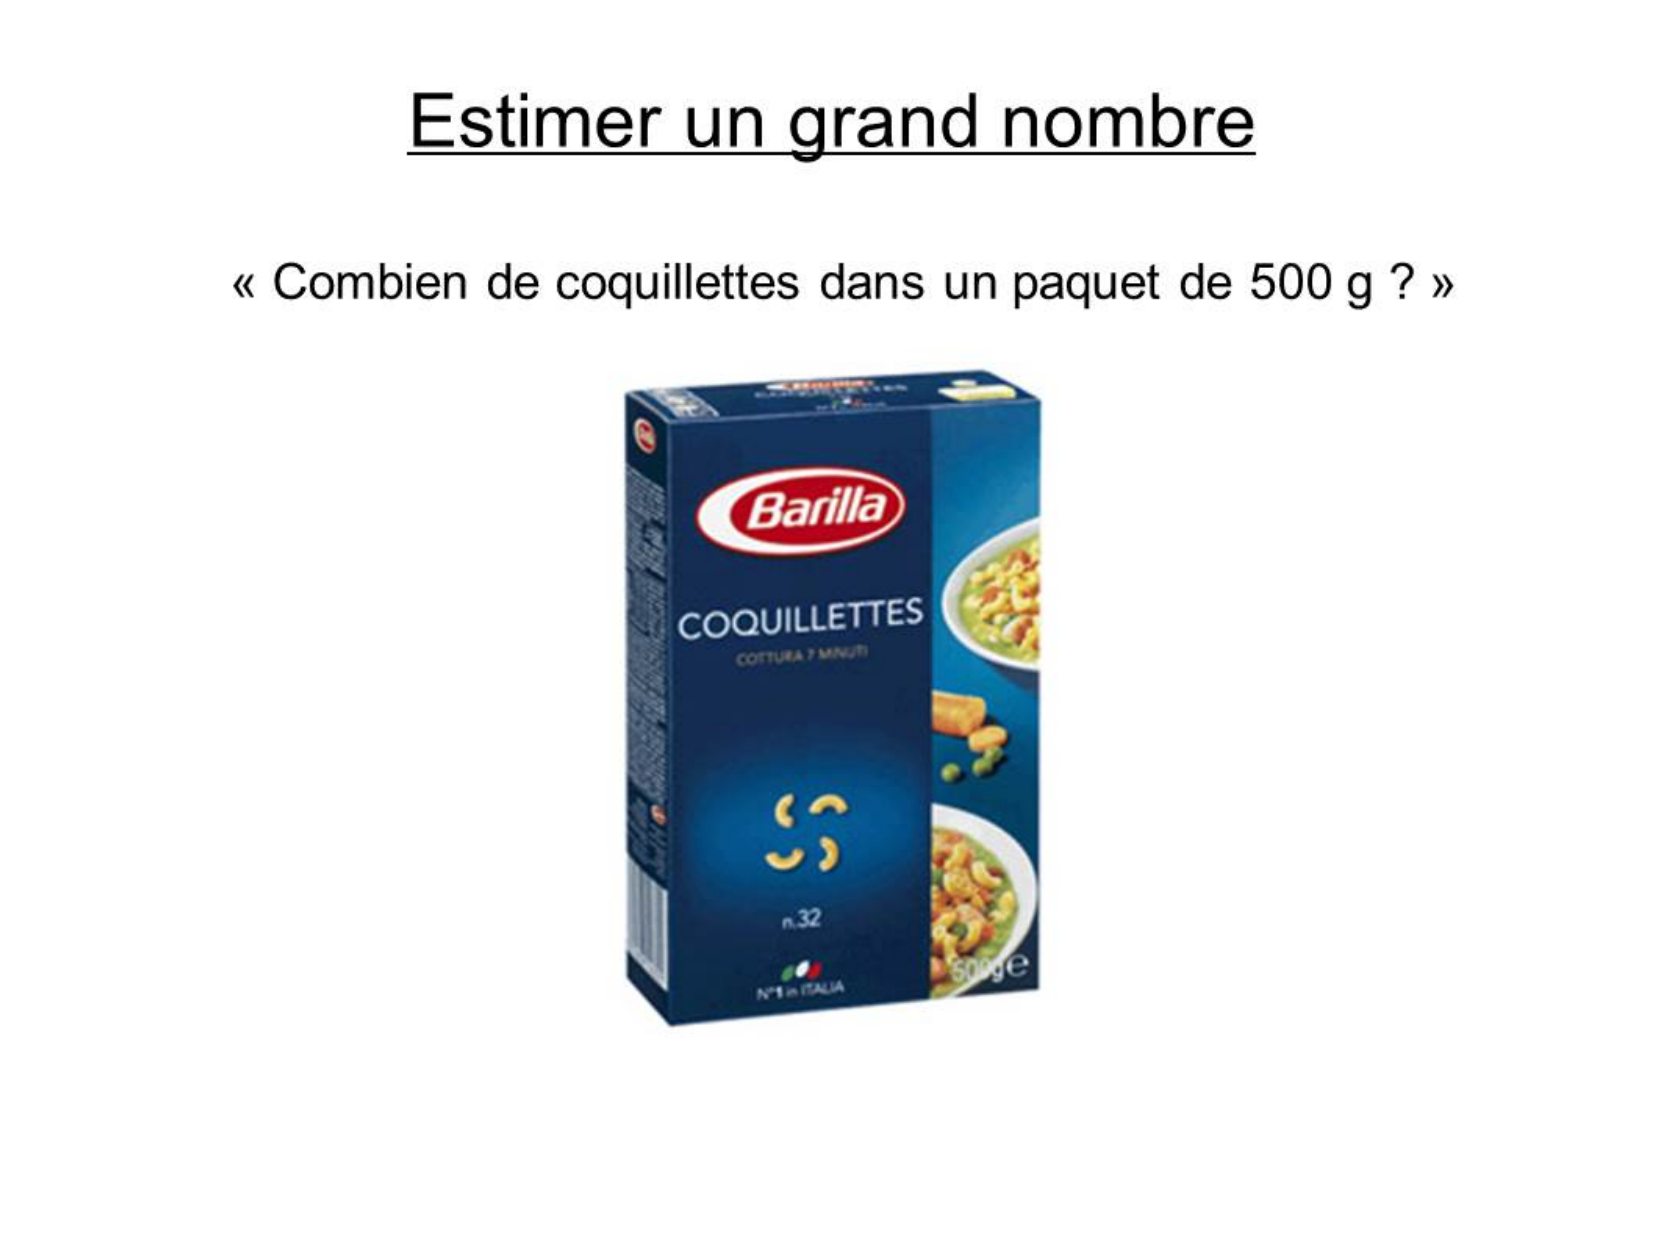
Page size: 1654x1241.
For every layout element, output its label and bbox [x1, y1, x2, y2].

picture [82, 0, 1583, 1125]
